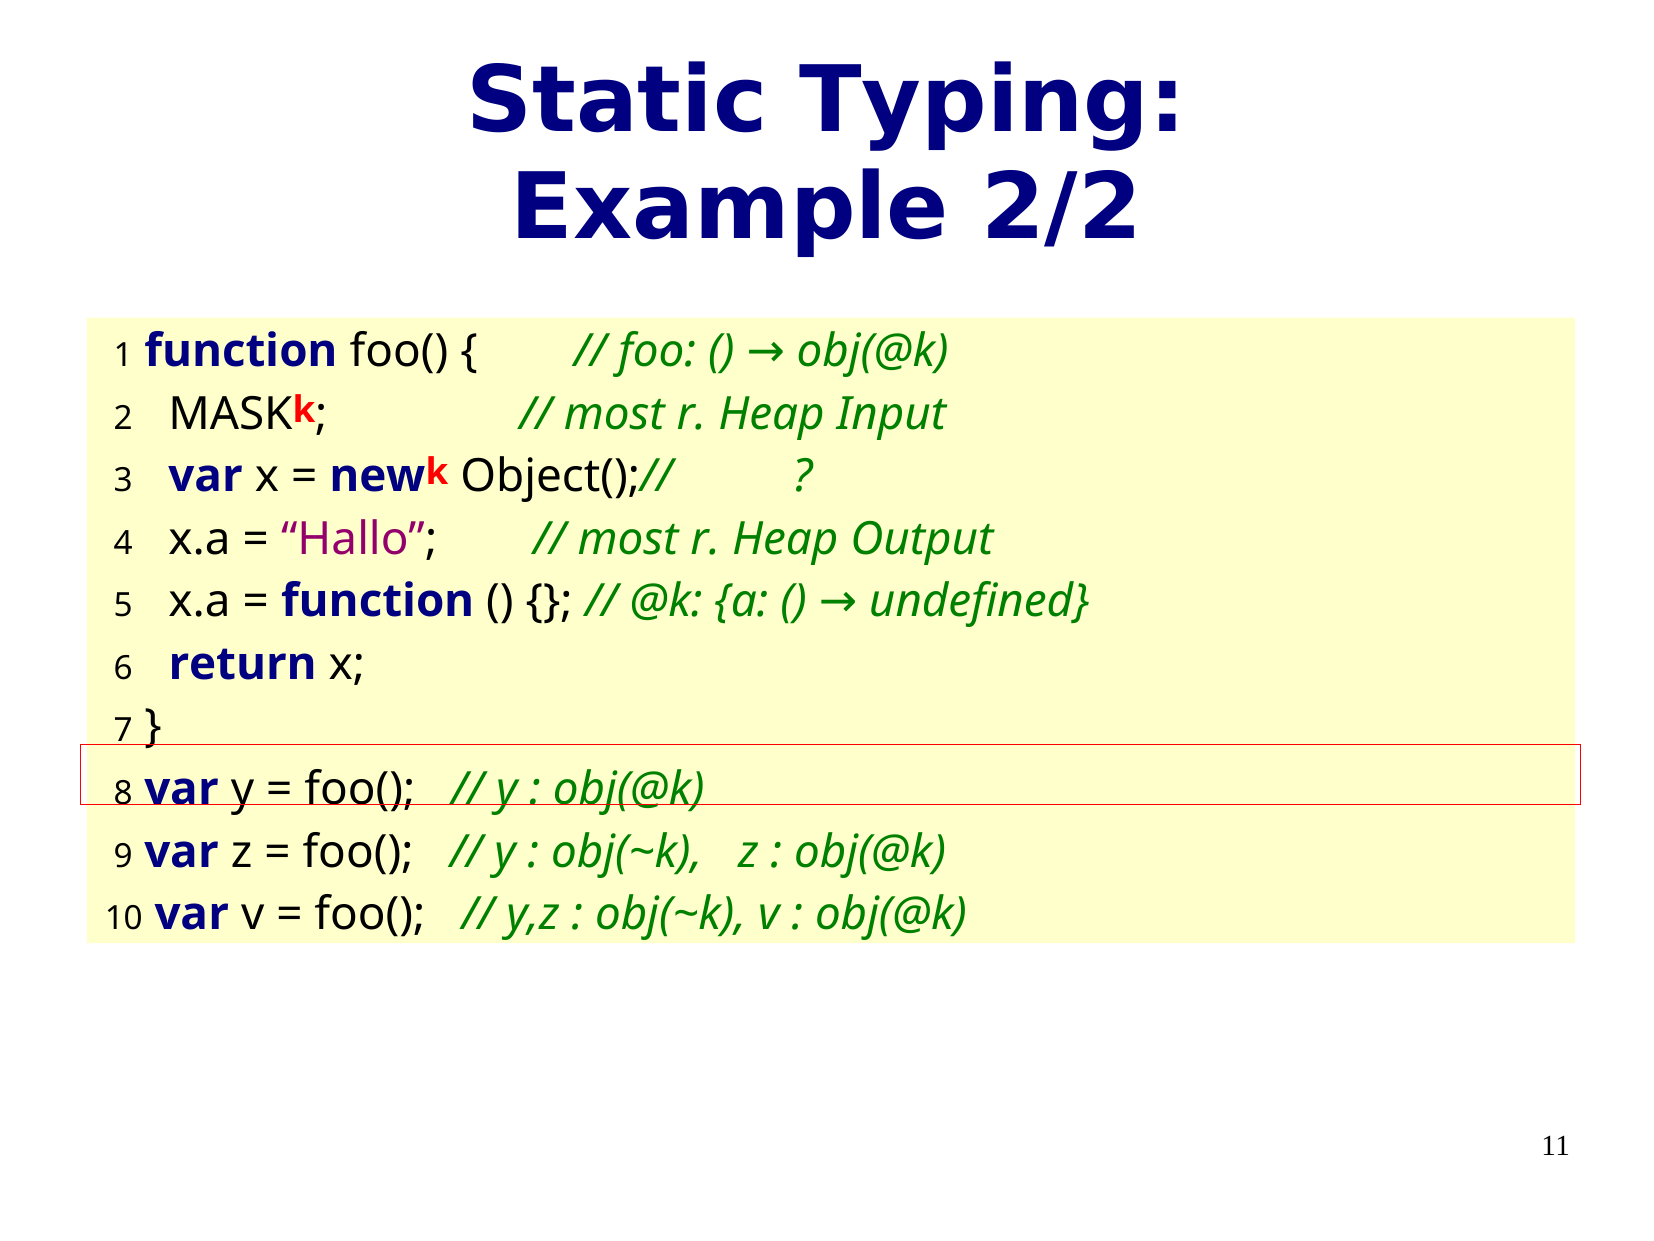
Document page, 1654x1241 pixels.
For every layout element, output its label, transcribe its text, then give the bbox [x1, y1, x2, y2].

list 1 function foo() { // foo: () → obj(@k) 2 MASKk; // most r. Heap Input 3 var x = newk Object();// ? 4 x.a = “Hallo”; // most r. Heap Output 5 x.a = function () {}; // @k: {a: () → undefined} 6 return x; 7 } 8 var y = foo(); // y : obj(@k) 9 var z = foo(); // y : obj(~k), z : obj(@k) 10 var v = foo(); // y,z : obj(~k), v : obj(@k) [86, 805, 1576, 919]
list 1 function foo() { // foo: () → obj(@k) 2 MASKk; // most r. Heap Input 3 var x = newk Object();// ? 4 x.a = “Hallo”; // most r. Heap Output 5 x.a = function () {}; // @k: {a: () → undefined} 6 return x; 7 } 8 var y = foo(); // y : obj(@k) 9 var z = foo(); // y : obj(~k), z : obj(@k) 10 var v = foo(); // y,z : obj(~k), v : obj(@k) [86, 745, 1576, 804]
list 1 function foo() { // foo: () → obj(@k) 2 MASKk; // most r. Heap Input 3 var x = newk Object();// ? 4 x.a = “Hallo”; // most r. Heap Output 5 x.a = function () {}; // @k: {a: () → undefined} 6 return x; 7 } 8 var y = foo(); // y : obj(@k) 9 var z = foo(); // y : obj(~k), z : obj(@k) 10 var v = foo(); // y,z : obj(~k), v : obj(@k) [86, 342, 1576, 744]
title Static Typing: Example 2/2 [82, 45, 1571, 261]
